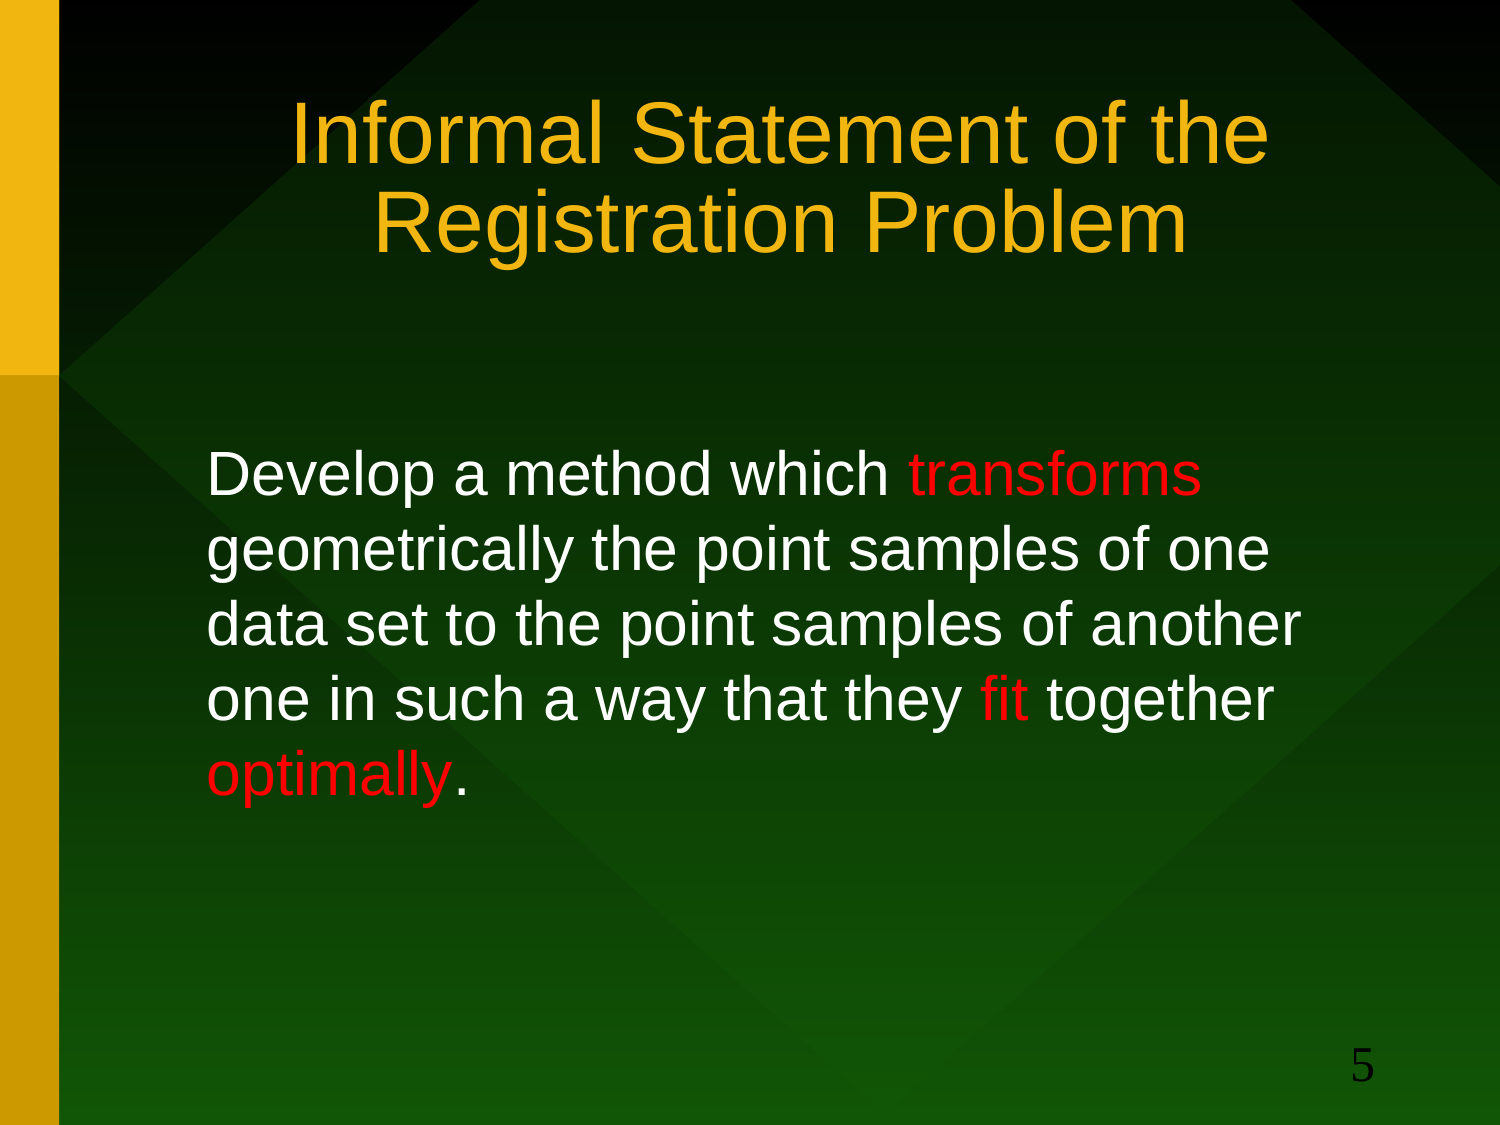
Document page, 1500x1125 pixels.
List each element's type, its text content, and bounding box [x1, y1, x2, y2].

title Informal Statement of the Registration Problem [99, 84, 1463, 279]
text_box Develop a method which transforms geometrically the point samples of one data set to the point samples of another one in such a way that they fit together optimally. [192, 425, 1358, 816]
